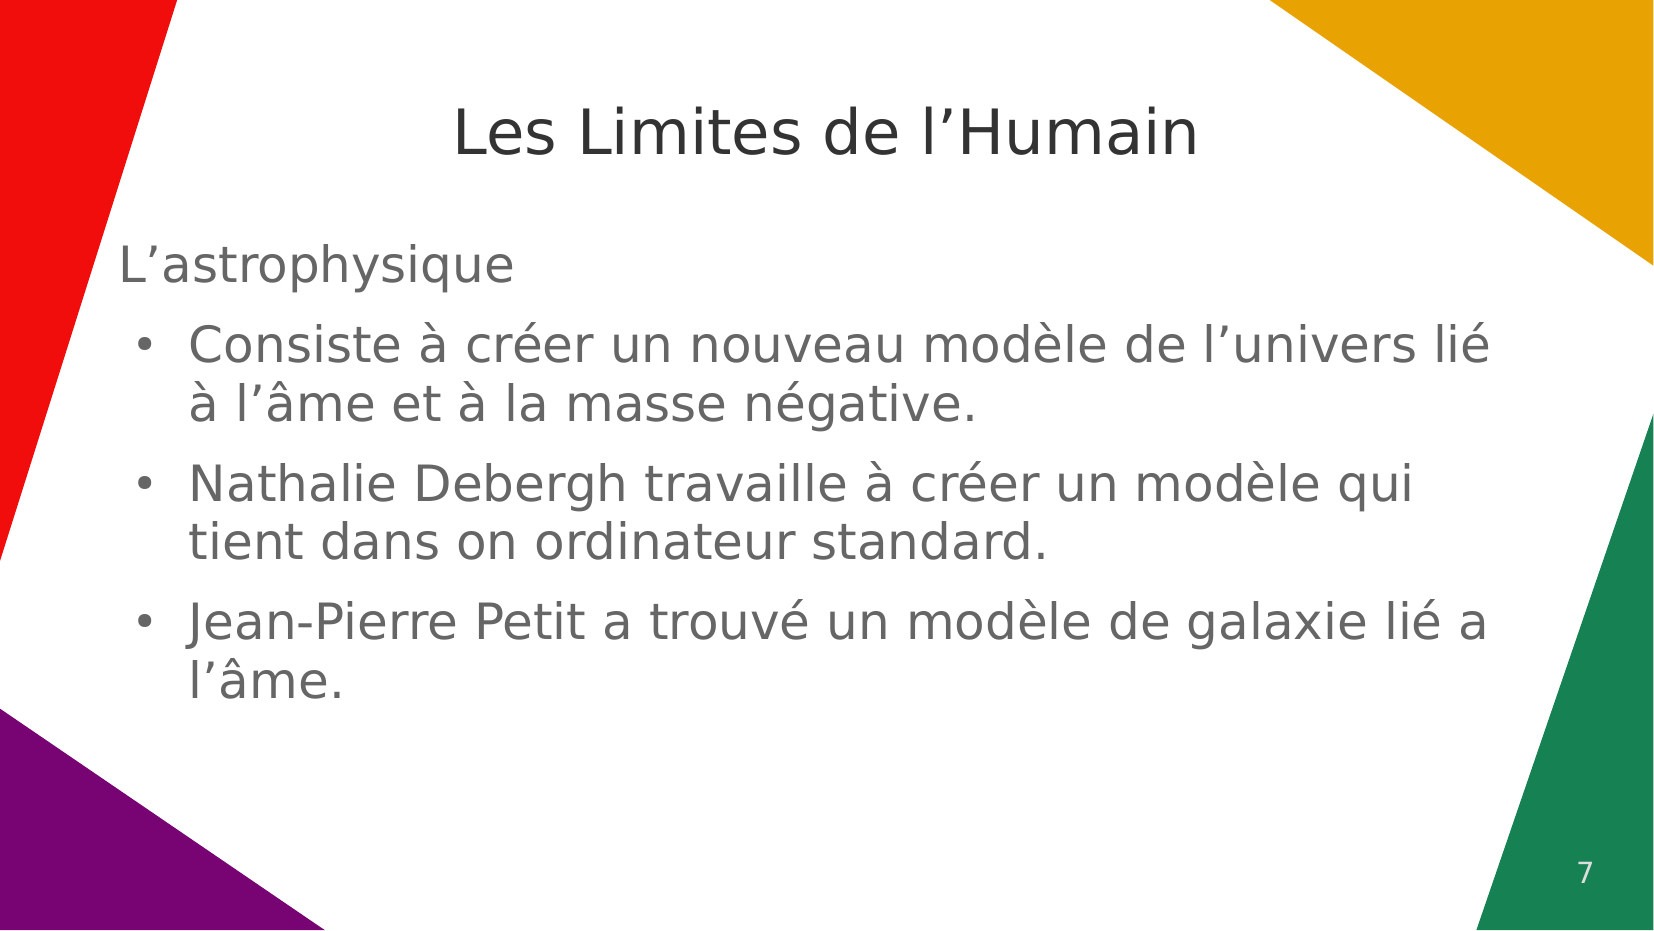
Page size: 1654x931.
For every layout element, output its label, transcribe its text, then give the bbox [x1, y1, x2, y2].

title Les Limites de l’Humain [118, 59, 1536, 207]
list L’astrophysique Consiste à créer un nouveau modèle de l’univers lié à l’âme et à la masse négative. Nathalie Debergh travaille à créer un modèle qui tient dans on ordinateur standard. Jean-Pierre Petit a trouvé un modèle de galaxie lié a l’âme. [118, 236, 1536, 827]
